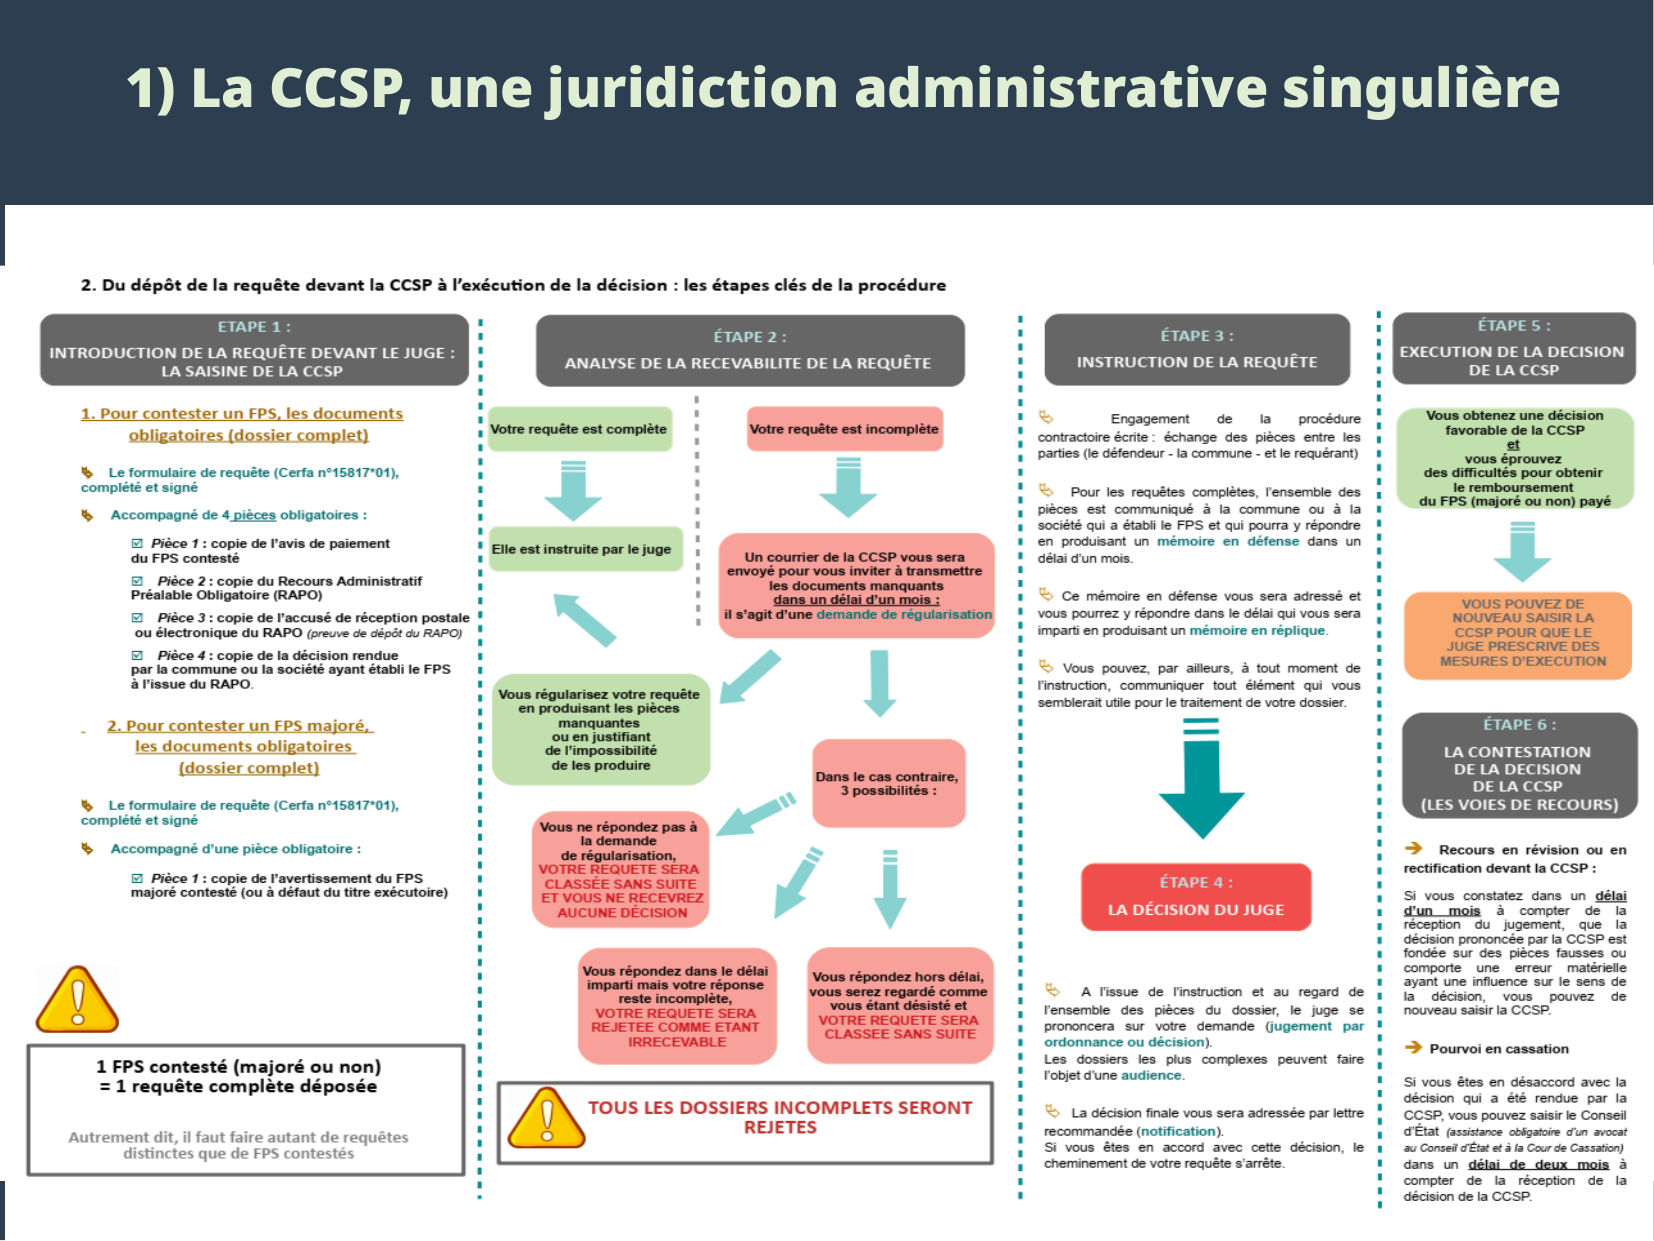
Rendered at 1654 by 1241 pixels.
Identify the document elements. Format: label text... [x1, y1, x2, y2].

picture [5, 205, 1654, 1241]
title 1) La CCSP, une juridiction administrative singulière [59, 49, 1630, 187]
